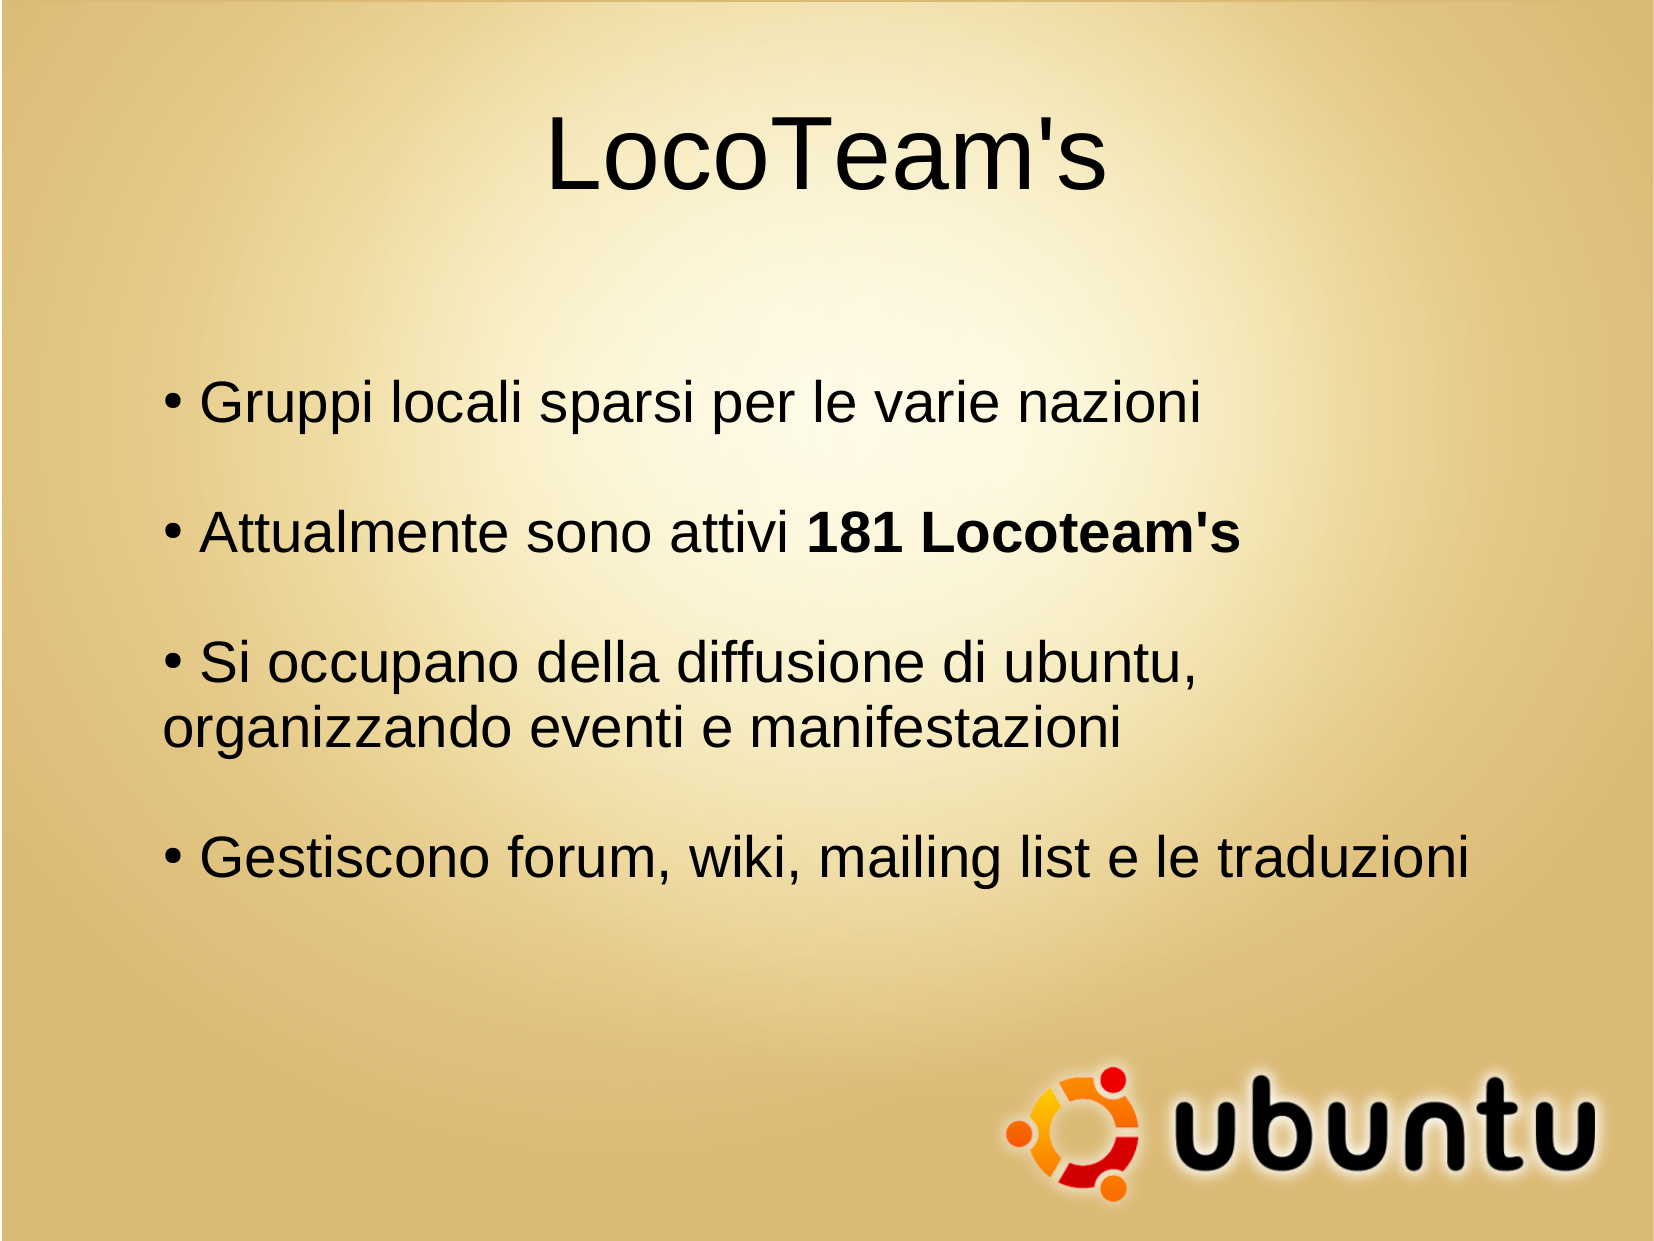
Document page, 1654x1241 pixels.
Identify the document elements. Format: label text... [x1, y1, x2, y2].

picture [2, 0, 1654, 1241]
title LocoTeam's [82, 49, 1571, 257]
text_box Gruppi locali sparsi per le varie nazioni Attualmente sono attivi 181 Locoteam's Si occupano della diffusione di ubuntu, organizzando eventi e manifestazioni Gestiscono forum, wiki, mailing list e le traduzioni [147, 362, 1506, 966]
